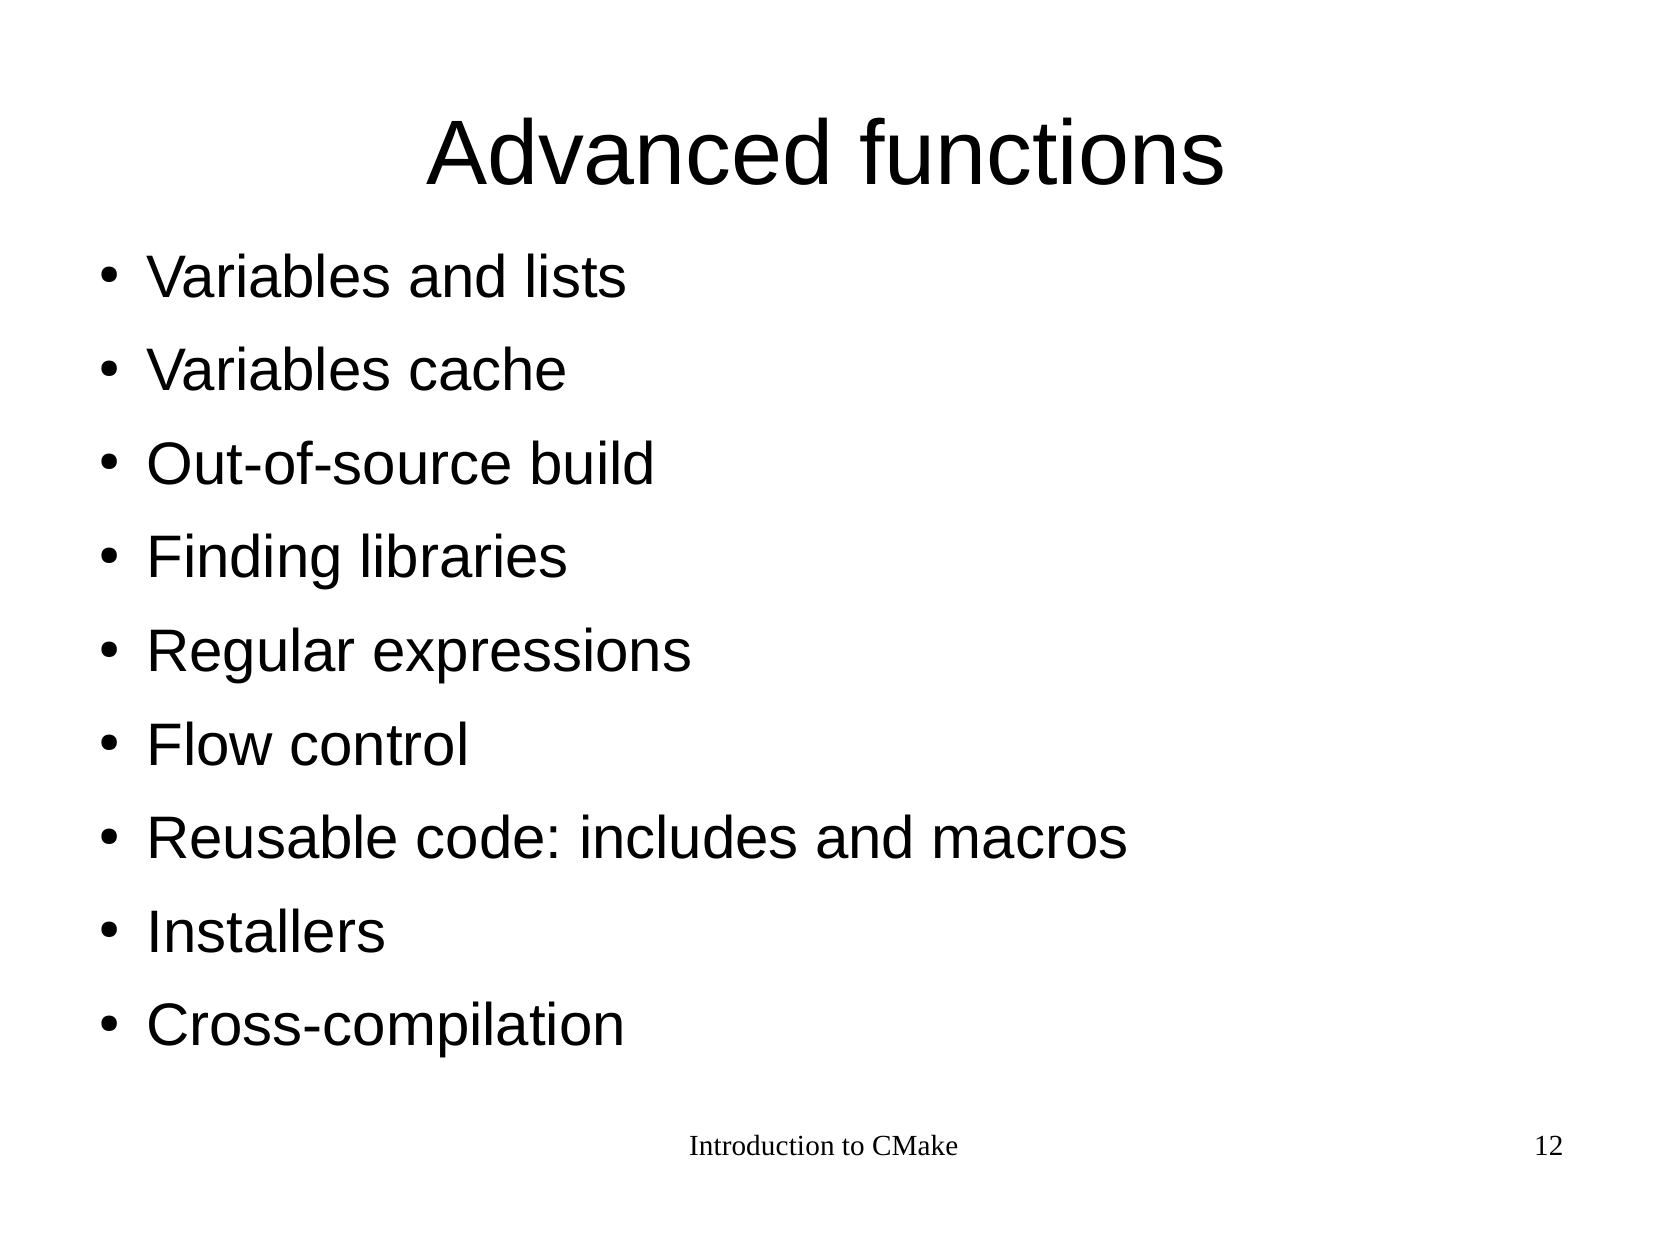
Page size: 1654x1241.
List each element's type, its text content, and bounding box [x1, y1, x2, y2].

title Advanced functions [82, 49, 1571, 242]
list Variables and lists Variables cache Out-of-source build Finding libraries Regular expressions Flow control Reusable code: includes and macros Installers Cross-compilation [82, 242, 1571, 1062]
